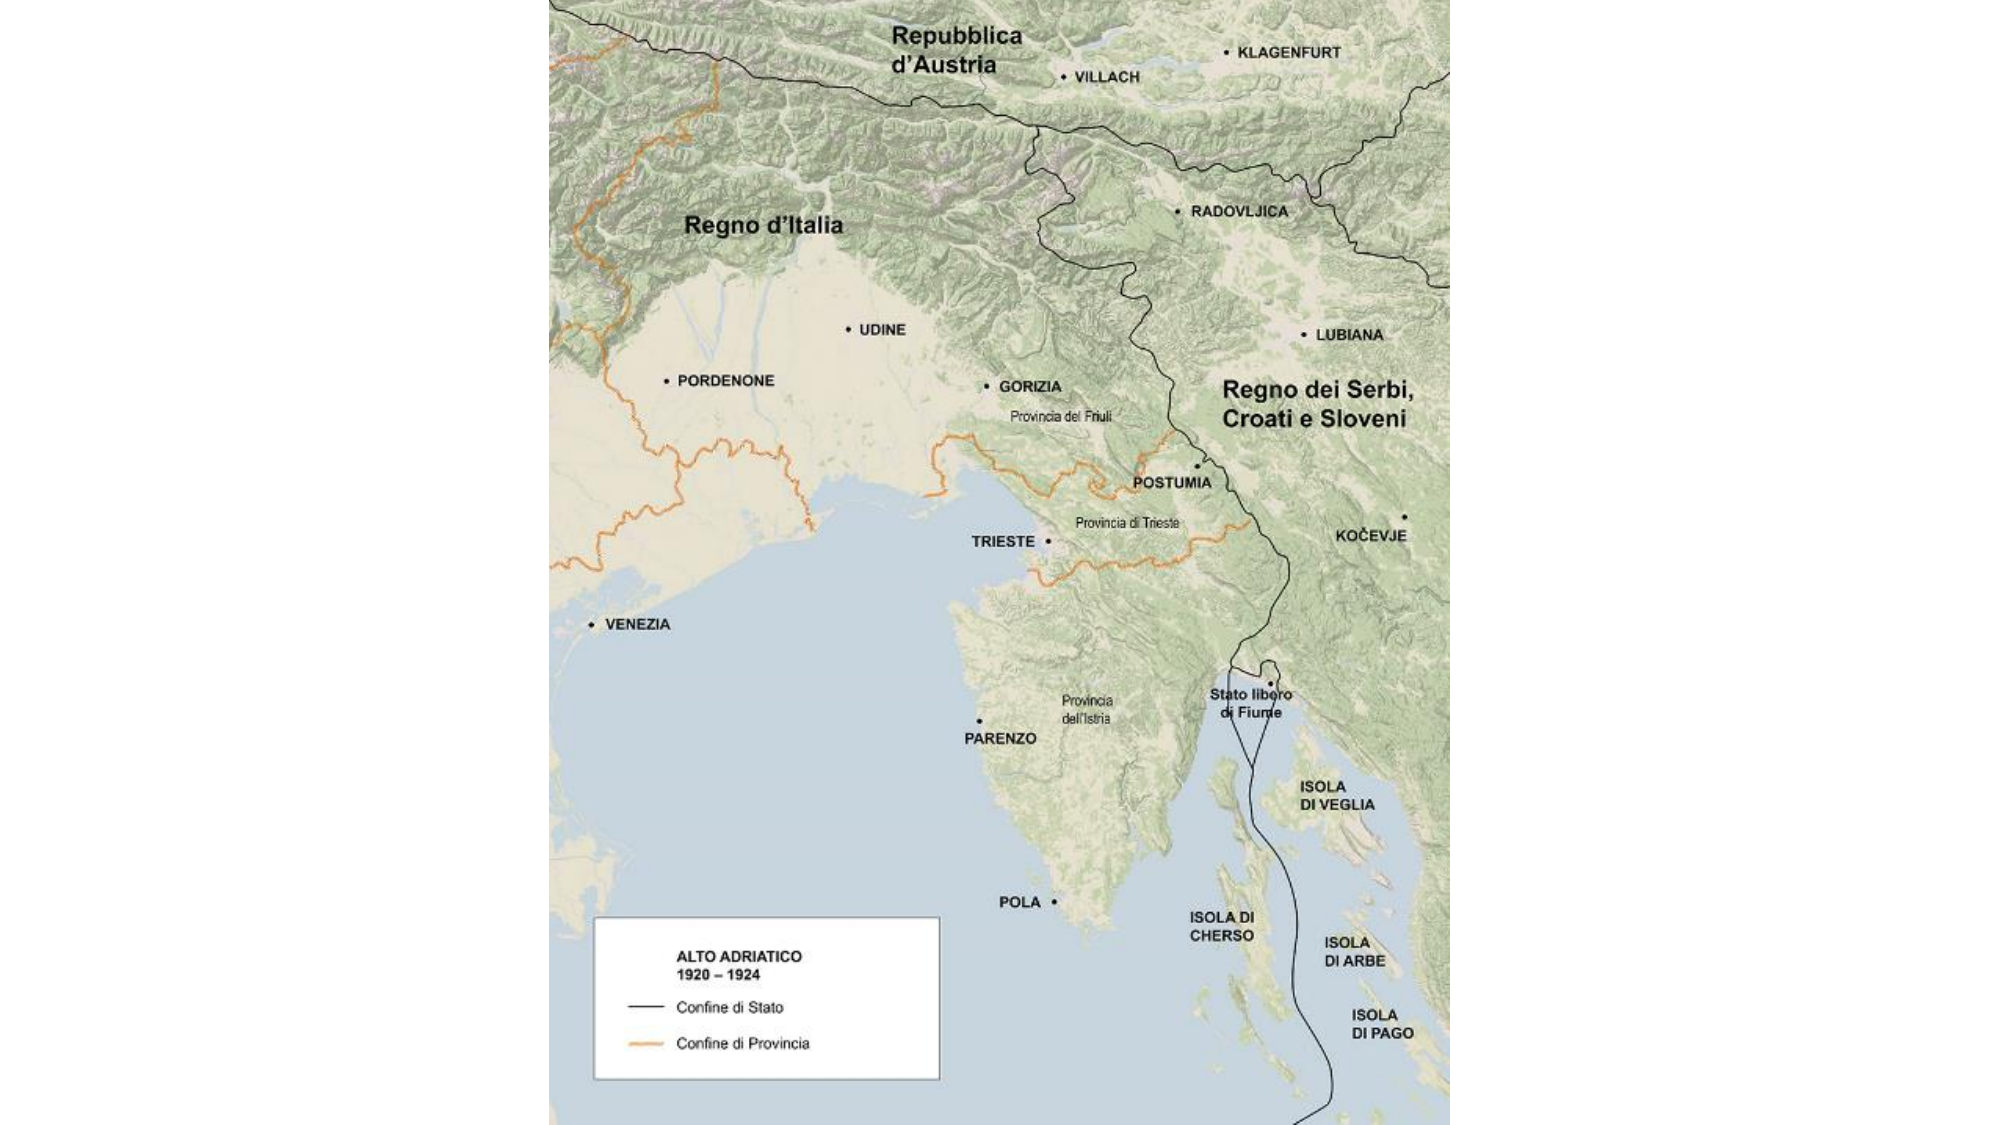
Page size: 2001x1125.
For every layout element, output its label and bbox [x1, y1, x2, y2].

picture [549, 0, 1450, 1125]
